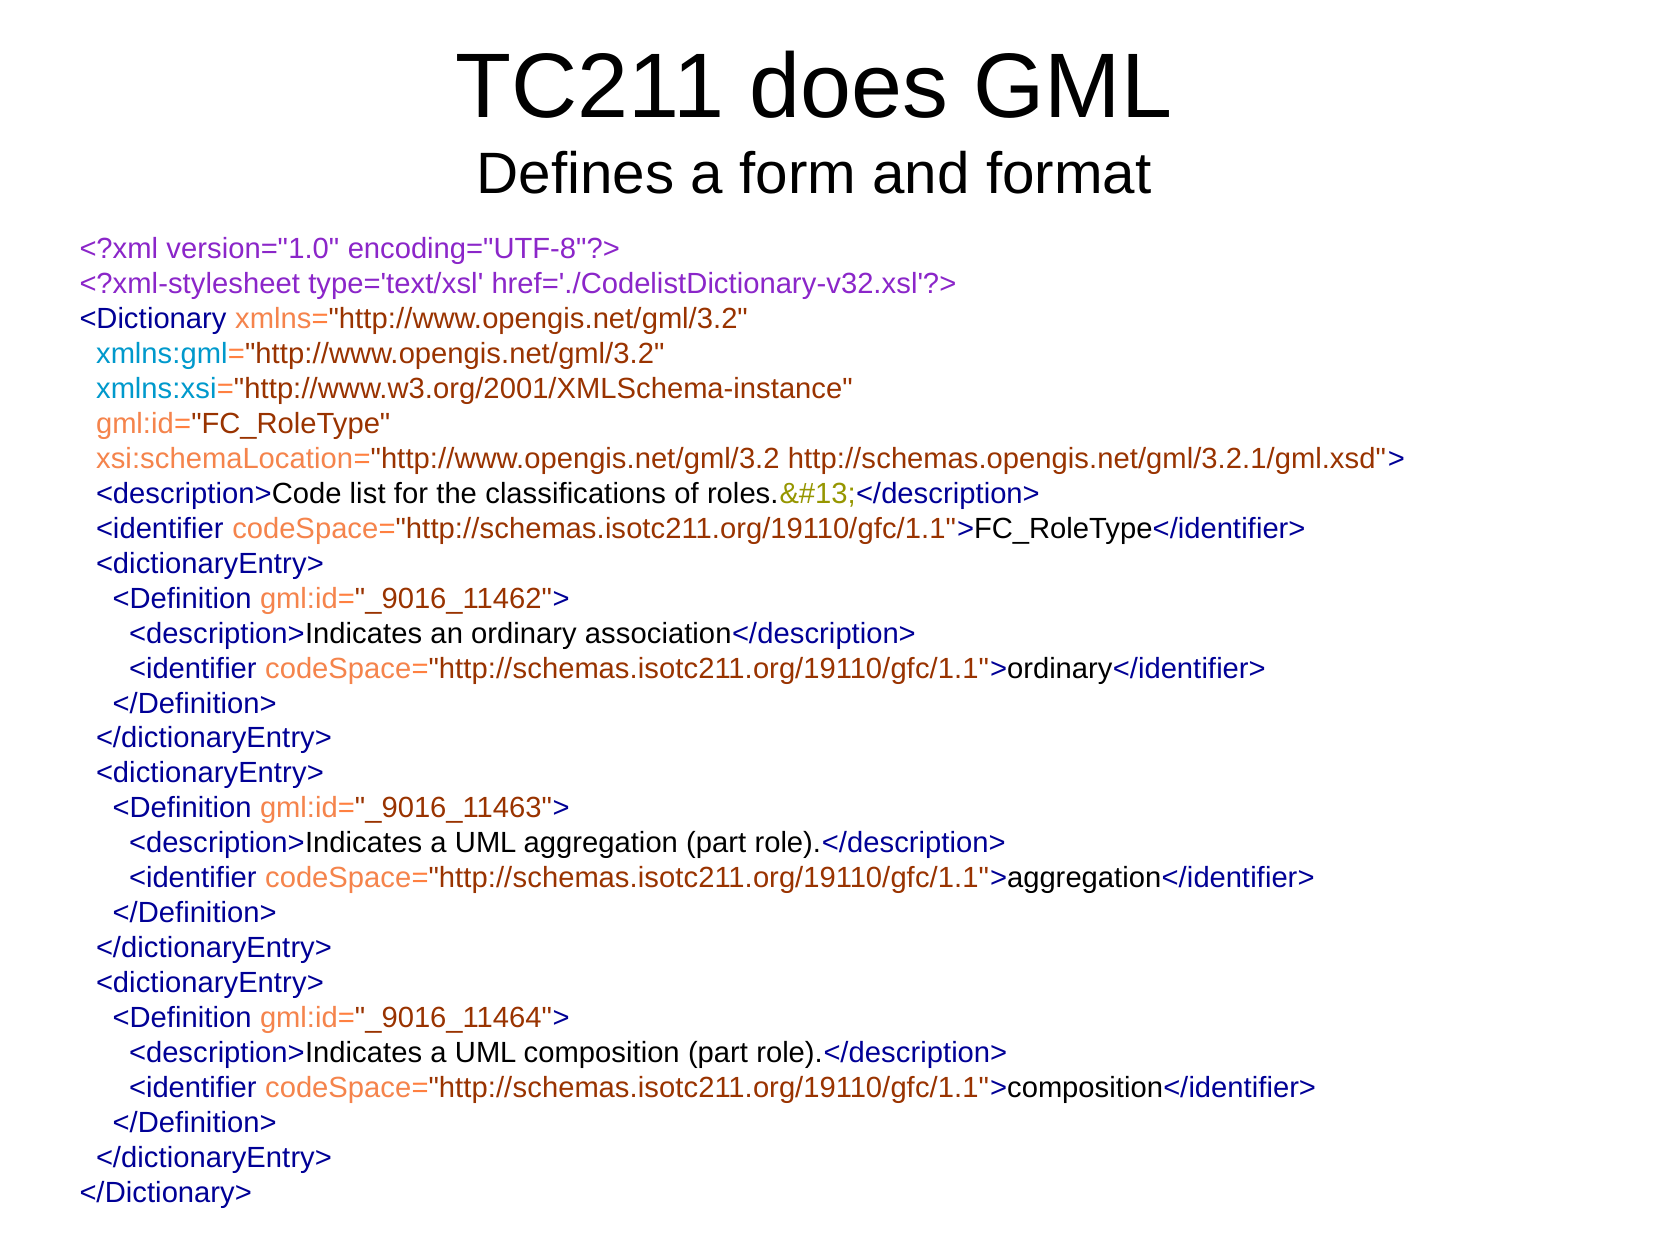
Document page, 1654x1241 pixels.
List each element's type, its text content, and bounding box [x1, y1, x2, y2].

subtitle <?xml version="1.0" encoding="UTF-8"?> <?xml-stylesheet type='text/xsl' href='./CodelistDictionary-v32.xsl'?> <Dictionary xmlns="http://www.opengis.net/gml/3.2" xmlns:gml="http://www.opengis.net/gml/3.2" xmlns:xsi="http://www.w3.org/2001/XMLSchema-instance" gml:id="FC_RoleType" xsi:schemaLocation="http://www.opengis.net/gml/3.2 http://schemas.opengis.net/gml/3.2.1/gml.xsd"> <description>Code list for the classifications of roles.&#13;</description> <identifier codeSpace="http://schemas.isotc211.org/19110/gfc/1.1">FC_RoleType</identifier> <dictionaryEntry> <Definition gml:id="_9016_11462"> <description>Indicates an ordinary association</description> <identifier codeSpace="http://schemas.isotc211.org/19110/gfc/1.1">ordinary</identifier> </Definition> </dictionaryEntry> <dictionaryEntry> <Definition gml:id="_9016_11463"> <description>Indicates a UML aggregation (part role).</description> <identifier codeSpace="http://schemas.isotc211.org/19110/gfc/1.1">aggregation</identifier> </Definition> </dictionaryEntry> <dictionaryEntry> <Definition gml:id="_9016_11464"> <description>Indicates a UML composition (part role).</description> <identifier codeSpace="http://schemas.isotc211.org/19110/gfc/1.1">composition</identifier> </Definition> </dictionaryEntry> </Dictionary> [79, 223, 1568, 1214]
title TC211 does GML Defines a form and format [15, 24, 1614, 207]
